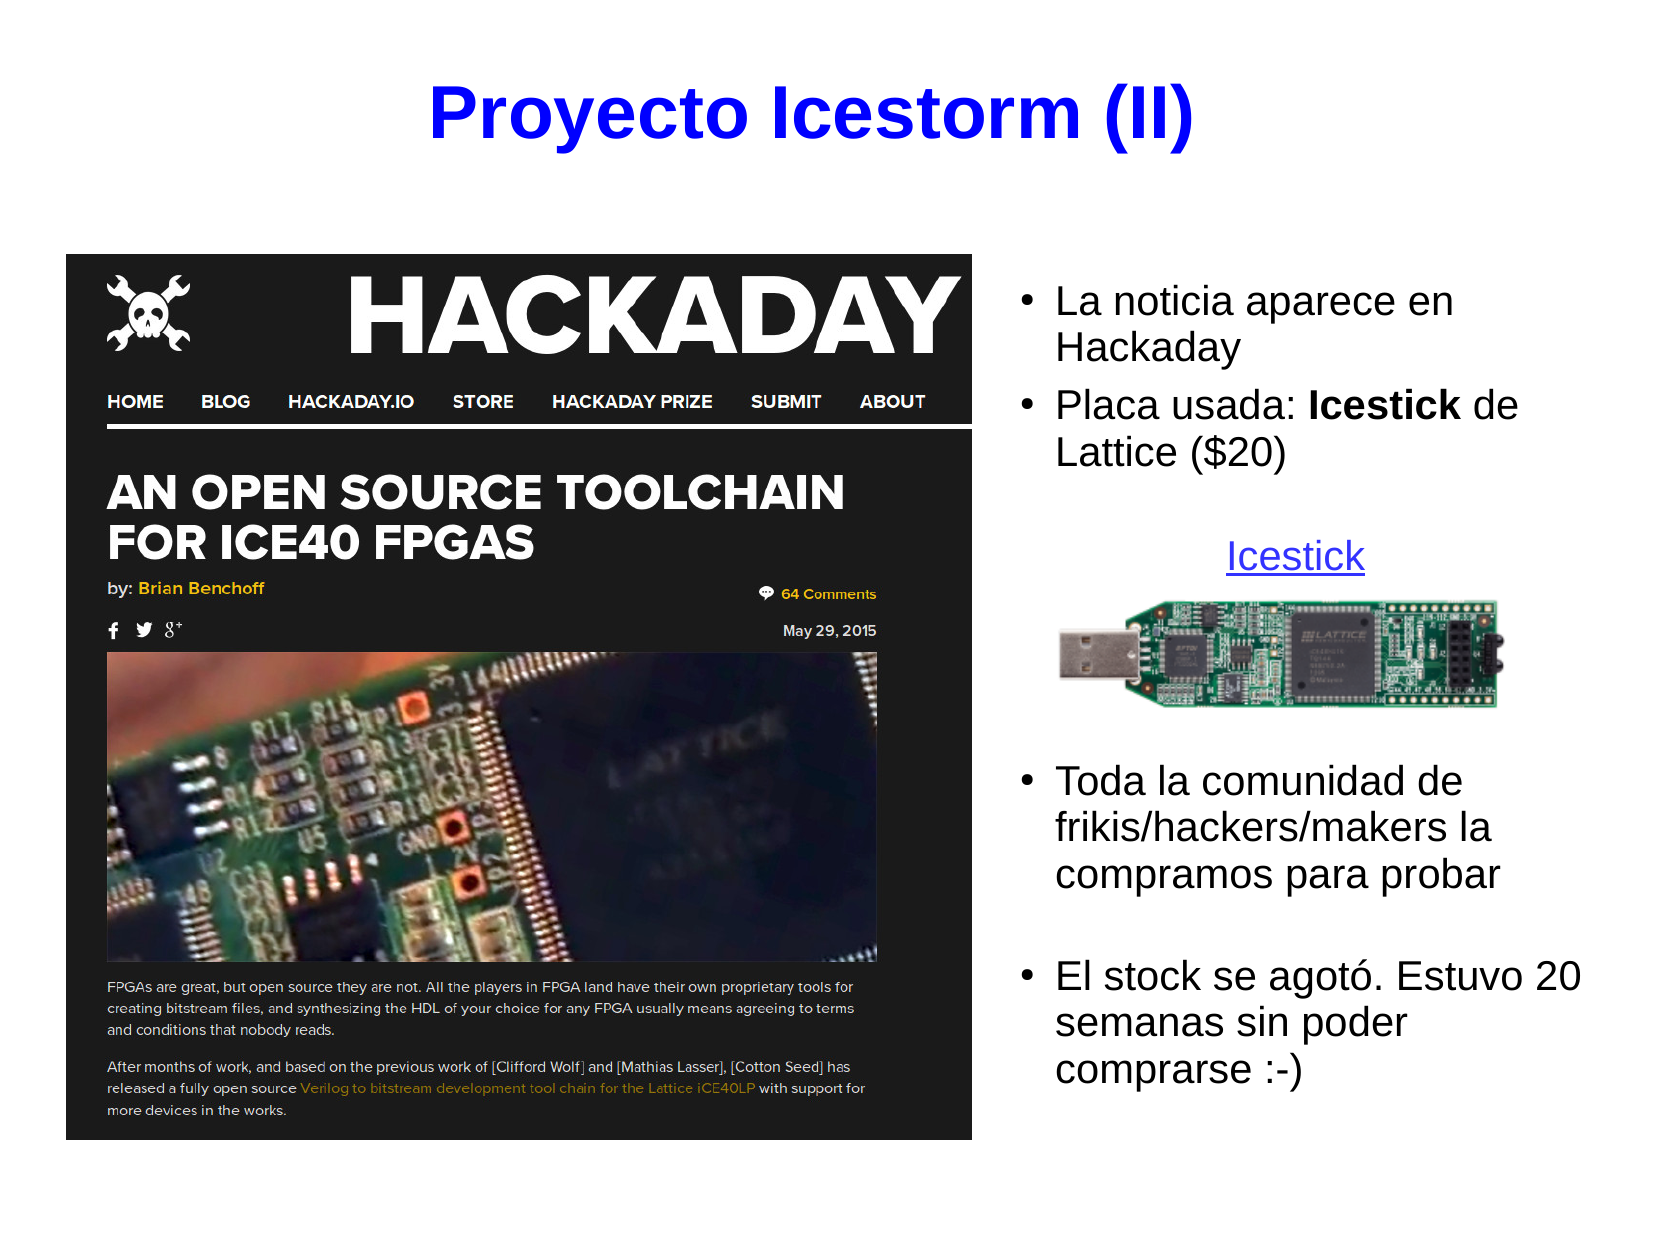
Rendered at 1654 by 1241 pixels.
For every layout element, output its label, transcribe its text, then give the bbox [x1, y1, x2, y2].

text_box La noticia aparece en Hackaday Placa usada: Icestick de Lattice ($20) [1005, 270, 1621, 483]
text_box Proyecto Icestorm (II) [64, 59, 1561, 166]
text_box Icestick [1211, 525, 1381, 588]
text_box El stock se agotó. Estuvo 20 semanas sin poder comprarse :-) [1005, 945, 1621, 1141]
picture [66, 254, 972, 1141]
picture [1046, 586, 1516, 722]
text_box Toda la comunidad de frikis/hackers/makers la compramos para probar [1005, 750, 1621, 945]
